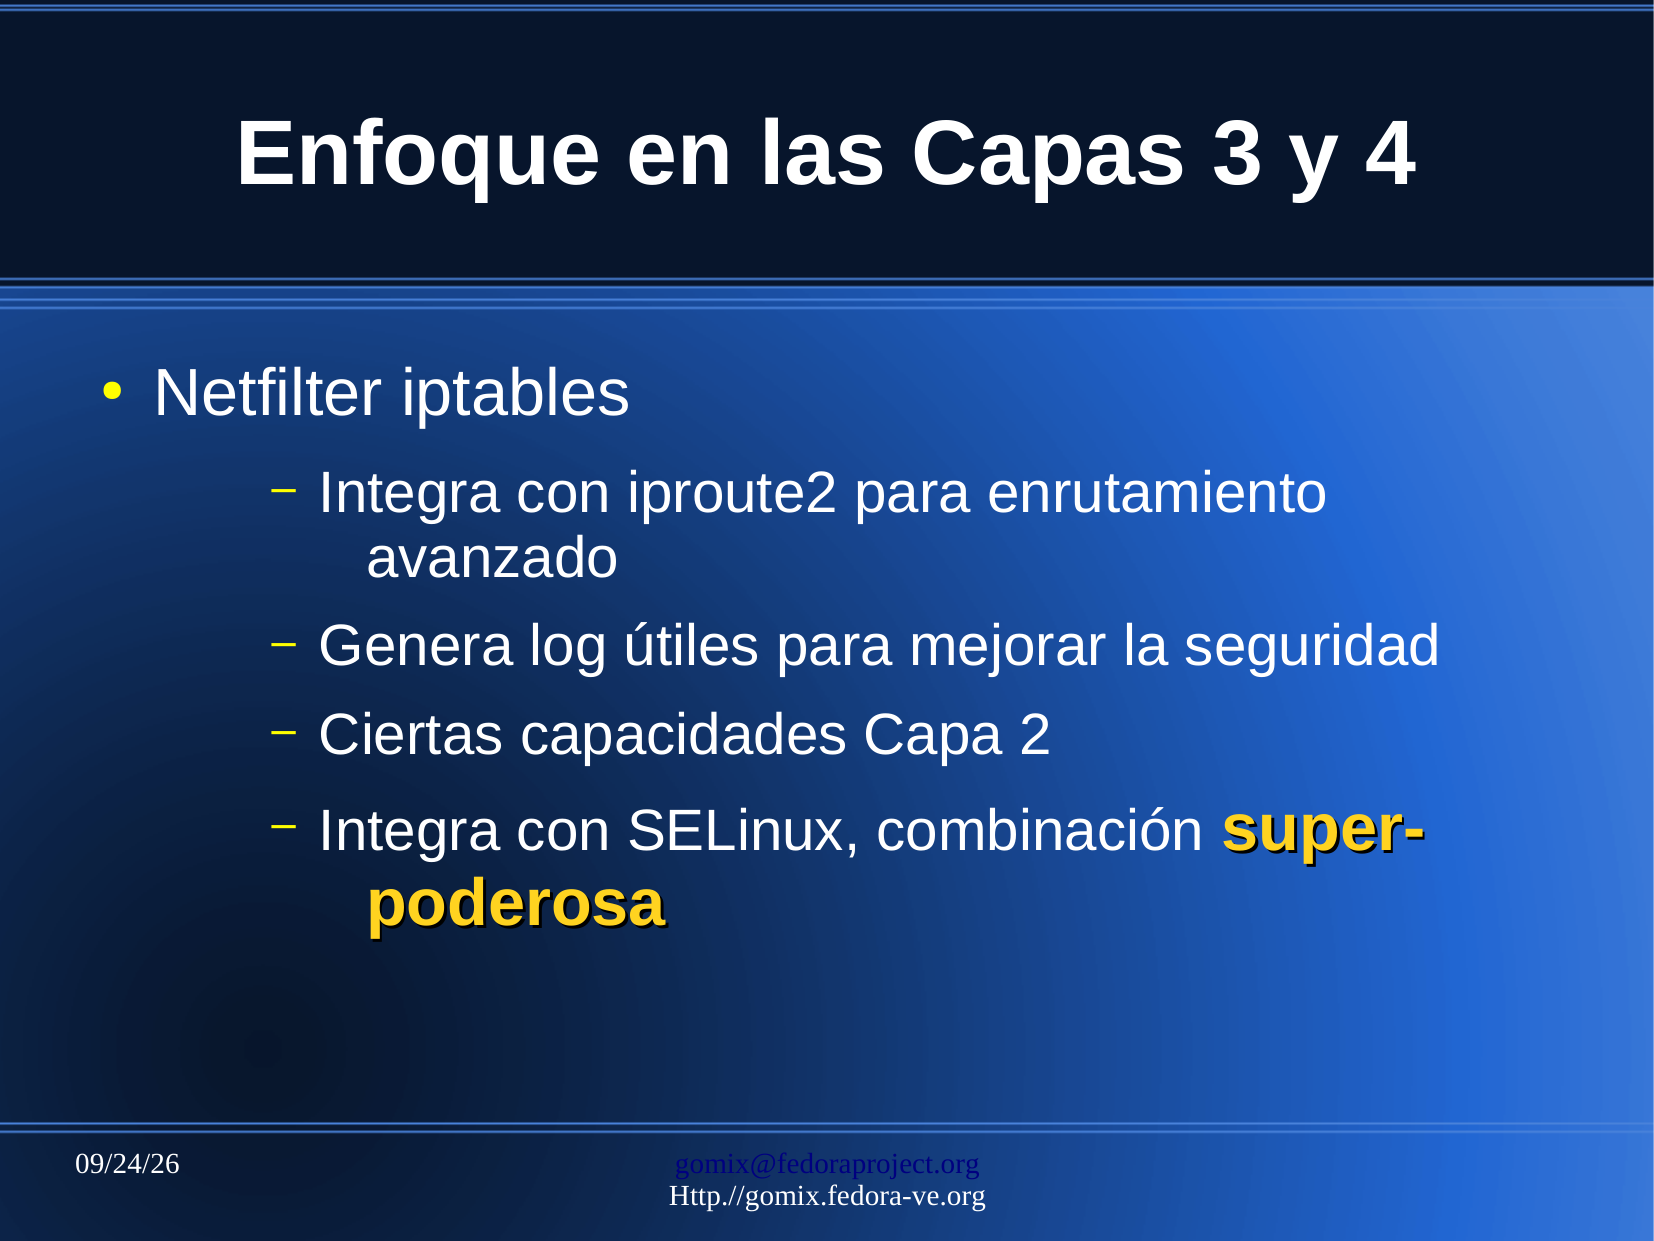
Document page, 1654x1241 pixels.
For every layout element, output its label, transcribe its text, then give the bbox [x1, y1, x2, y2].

list Netfilter iptables Integra con iproute2 para enrutamiento avanzado Genera log útiles para mejorar la seguridad Ciertas capacidades Capa 2 Integra con SELinux, combinación super-poderosa [82, 355, 1571, 1043]
picture [0, 0, 1654, 1241]
title Enfoque en las Capas 3 y 4 [82, 49, 1571, 257]
